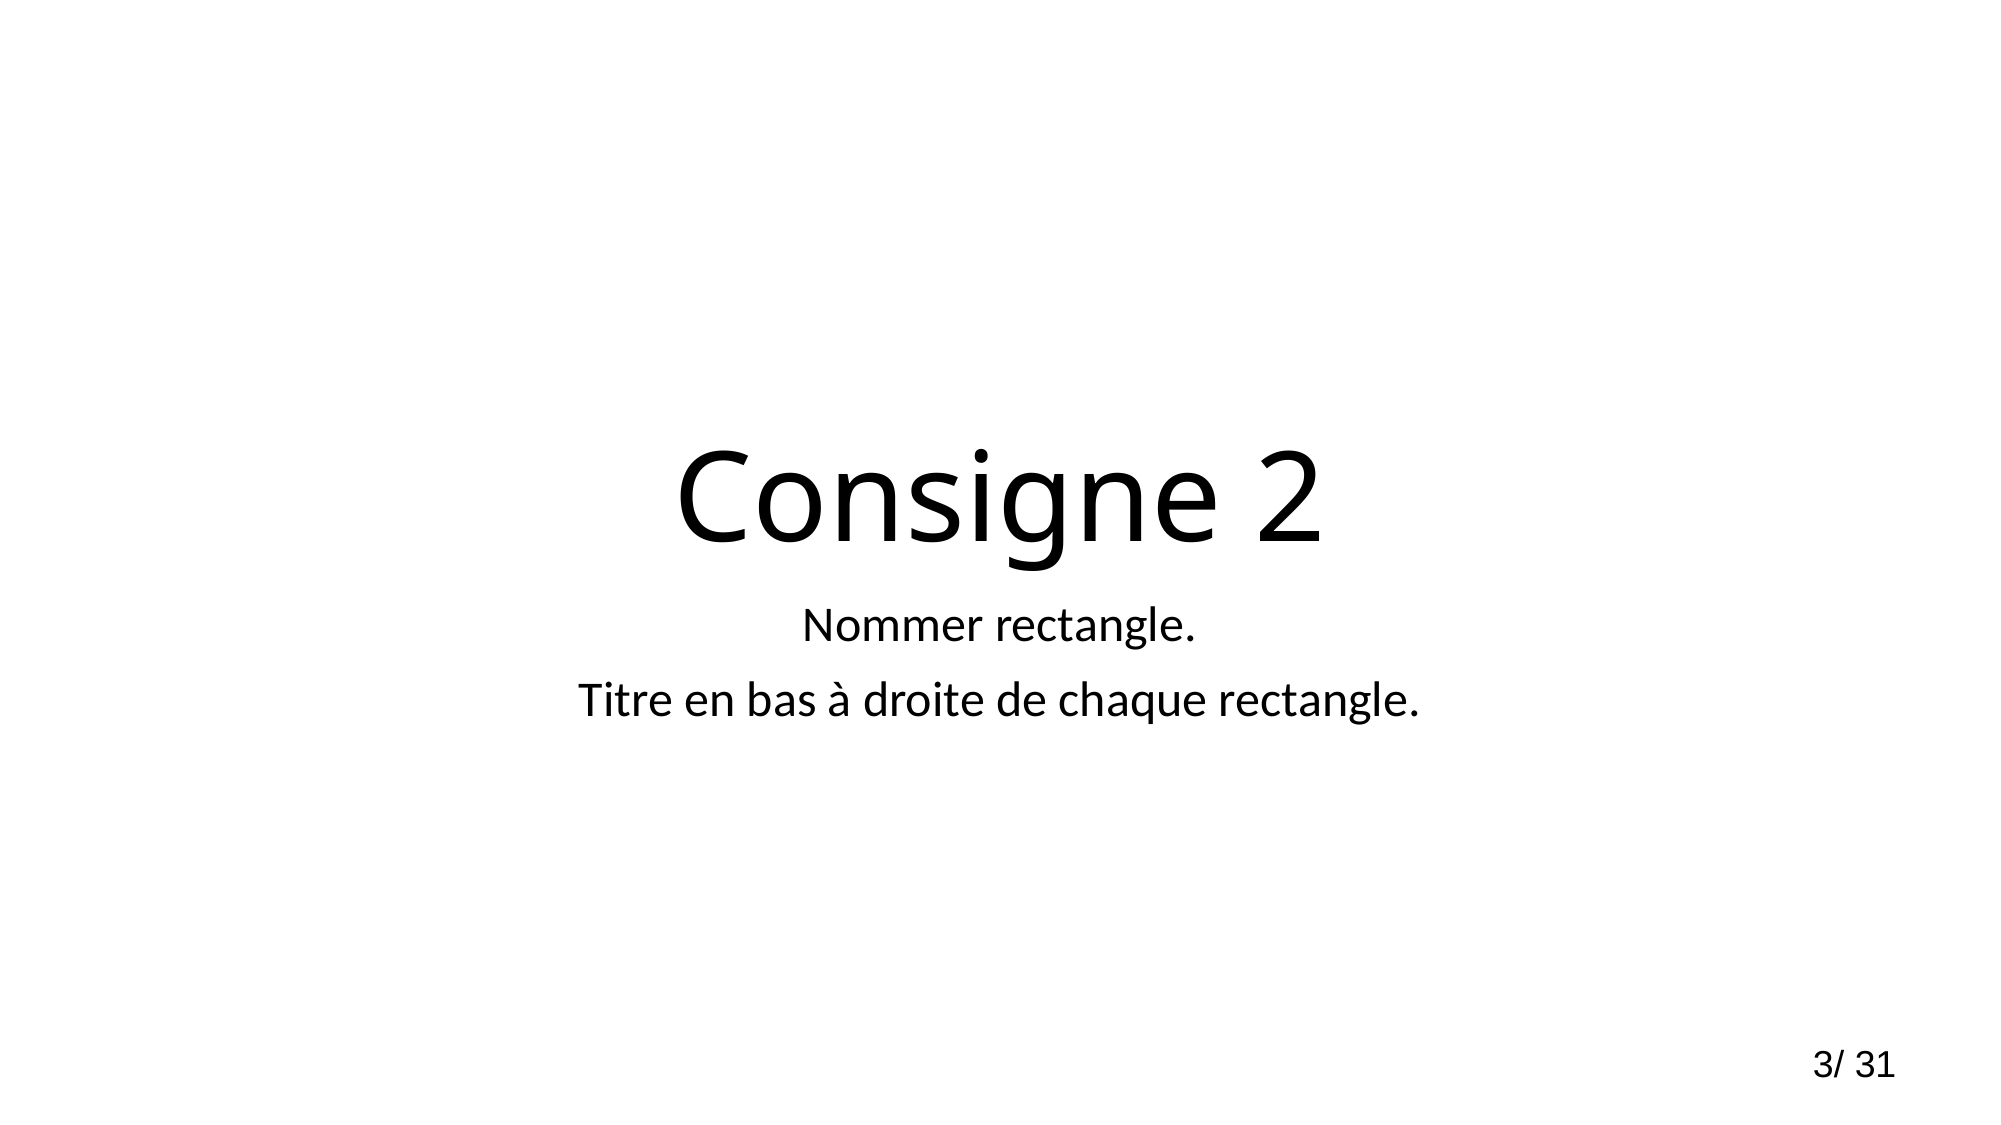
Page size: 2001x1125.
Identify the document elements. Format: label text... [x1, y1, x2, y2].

text_box 31/ 31 [1860, 1035, 1979, 1093]
title Consigne 2 [249, 184, 1750, 576]
subtitle Nommer rectangle. Titre en bas à droite de chaque rectangle. [249, 590, 1750, 863]
